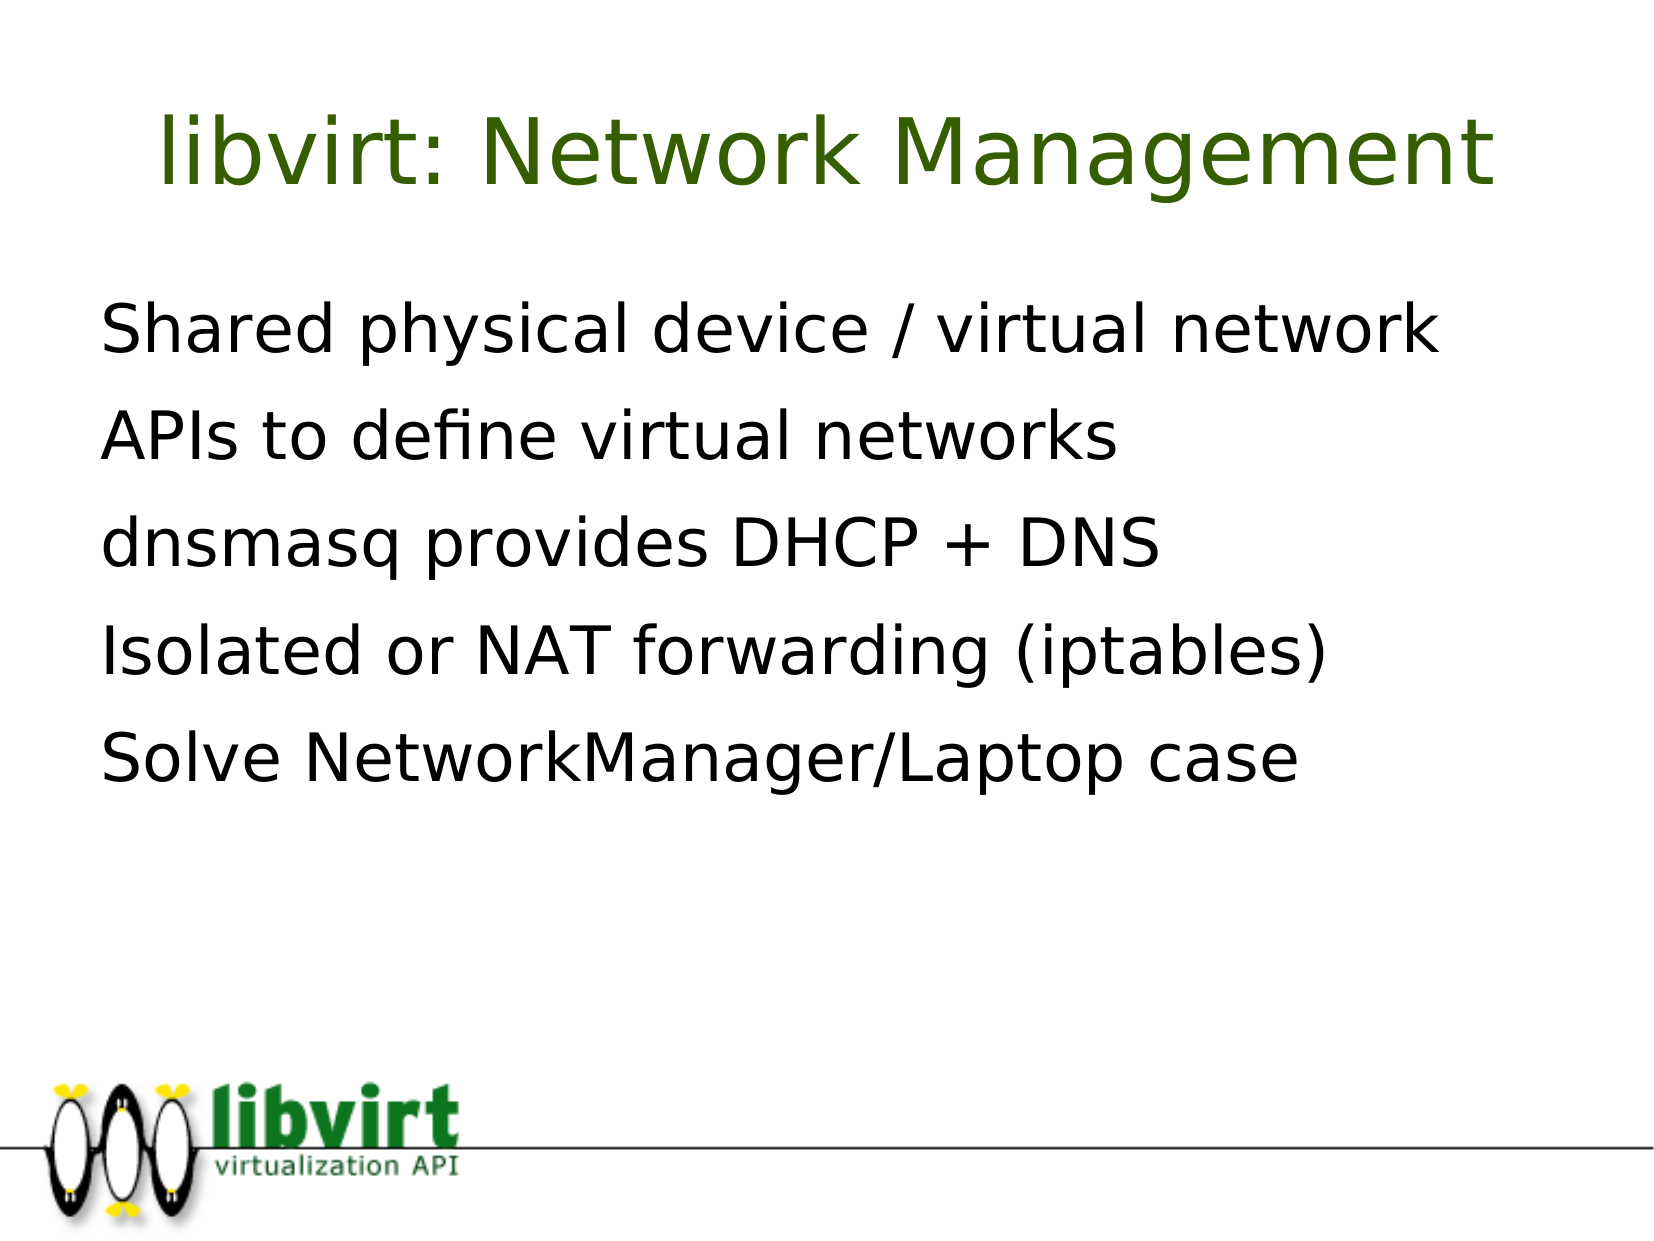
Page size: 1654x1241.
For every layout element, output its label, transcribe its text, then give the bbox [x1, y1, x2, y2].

picture [0, 1076, 1654, 1241]
list Shared physical device / virtual network APIs to define virtual networks dnsmasq provides DHCP + DNS Isolated or NAT forwarding (iptables) Solve NetworkManager/Laptop case [82, 290, 1571, 1109]
title libvirt: Network Management [82, 49, 1571, 257]
